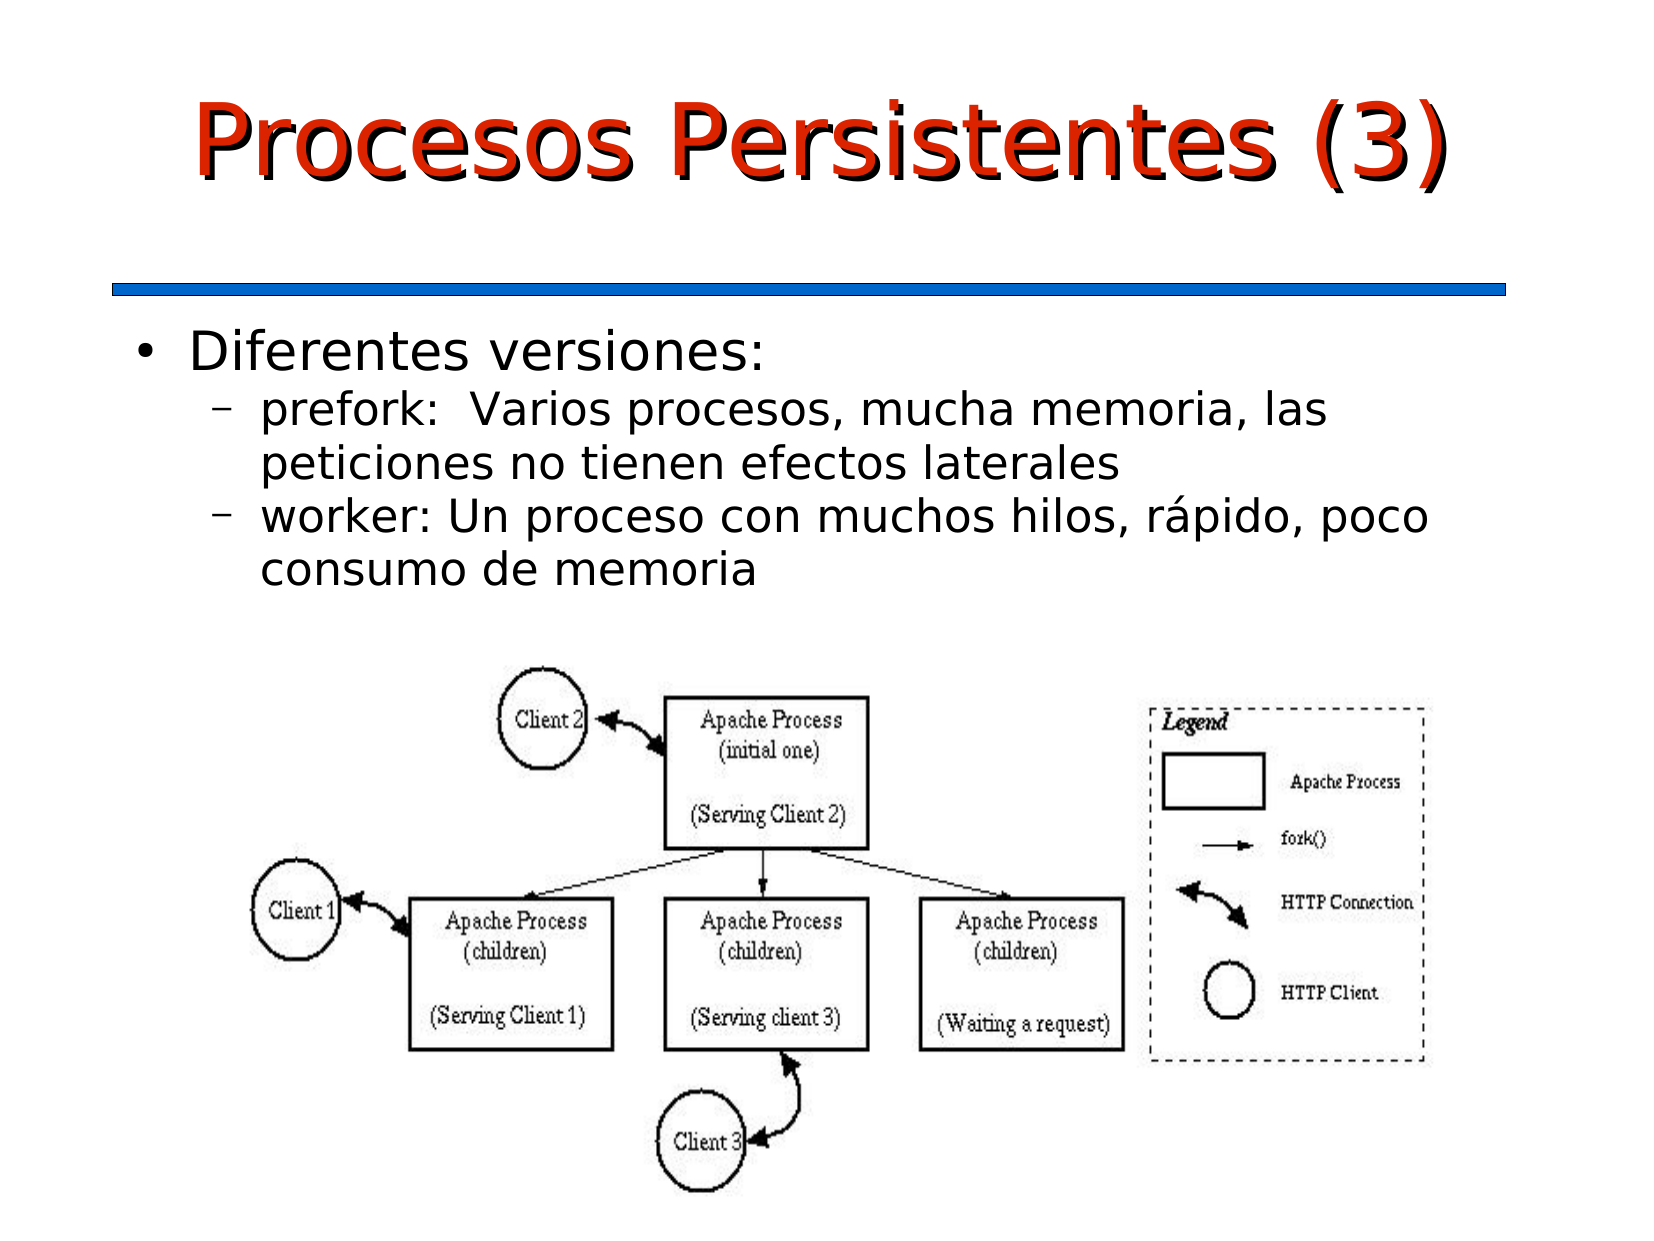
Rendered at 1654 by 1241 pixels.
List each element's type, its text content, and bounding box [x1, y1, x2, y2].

text_box [236, 650, 1444, 1217]
text_box Diferentes versiones: prefork: Varios procesos, mucha memoria, las peticiones no tienen efectos laterales worker: Un proceso con muchos hilos, rápido, poco consumo de memoria [118, 320, 1506, 650]
title Procesos Persistentes (3) [118, 29, 1524, 207]
